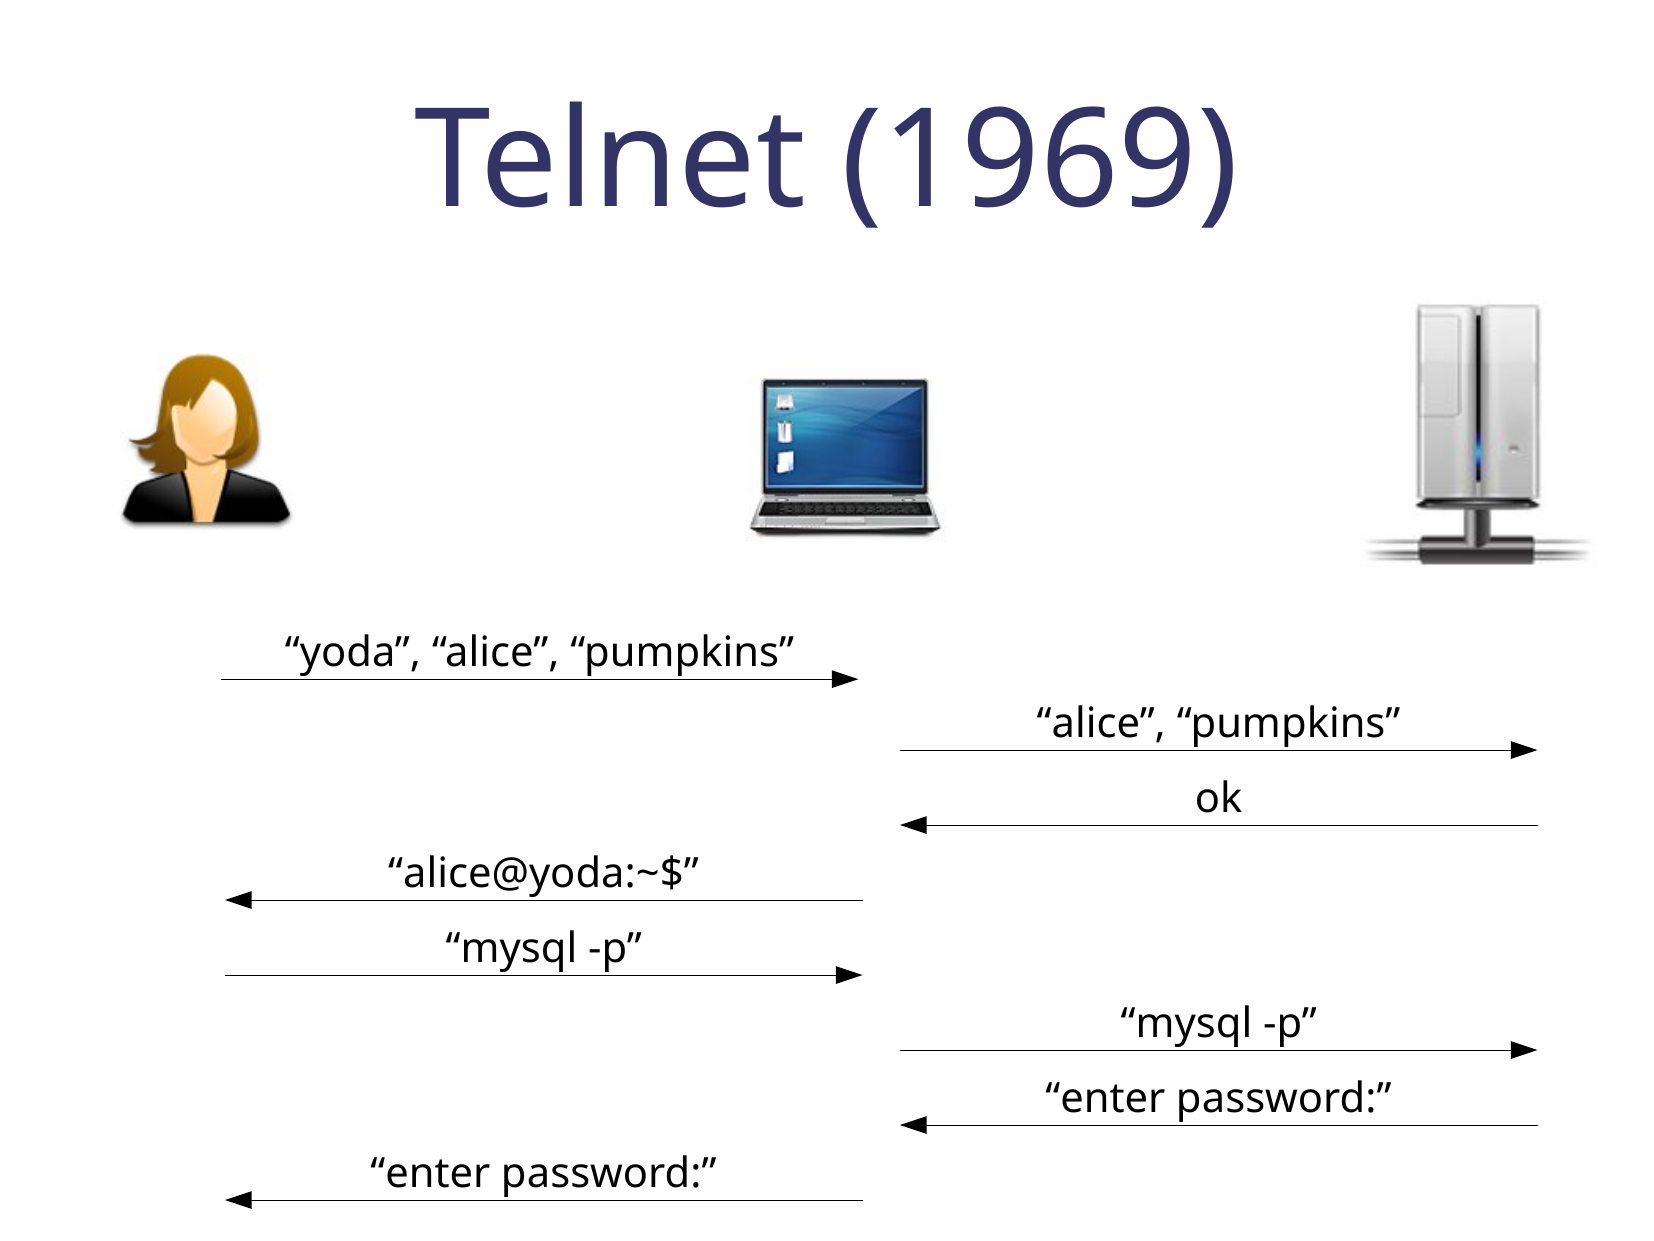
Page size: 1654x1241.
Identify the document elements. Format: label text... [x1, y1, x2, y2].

picture [1345, 299, 1613, 567]
picture [108, 329, 309, 530]
title Telnet (1969) [82, 56, 1571, 250]
picture [745, 366, 946, 567]
